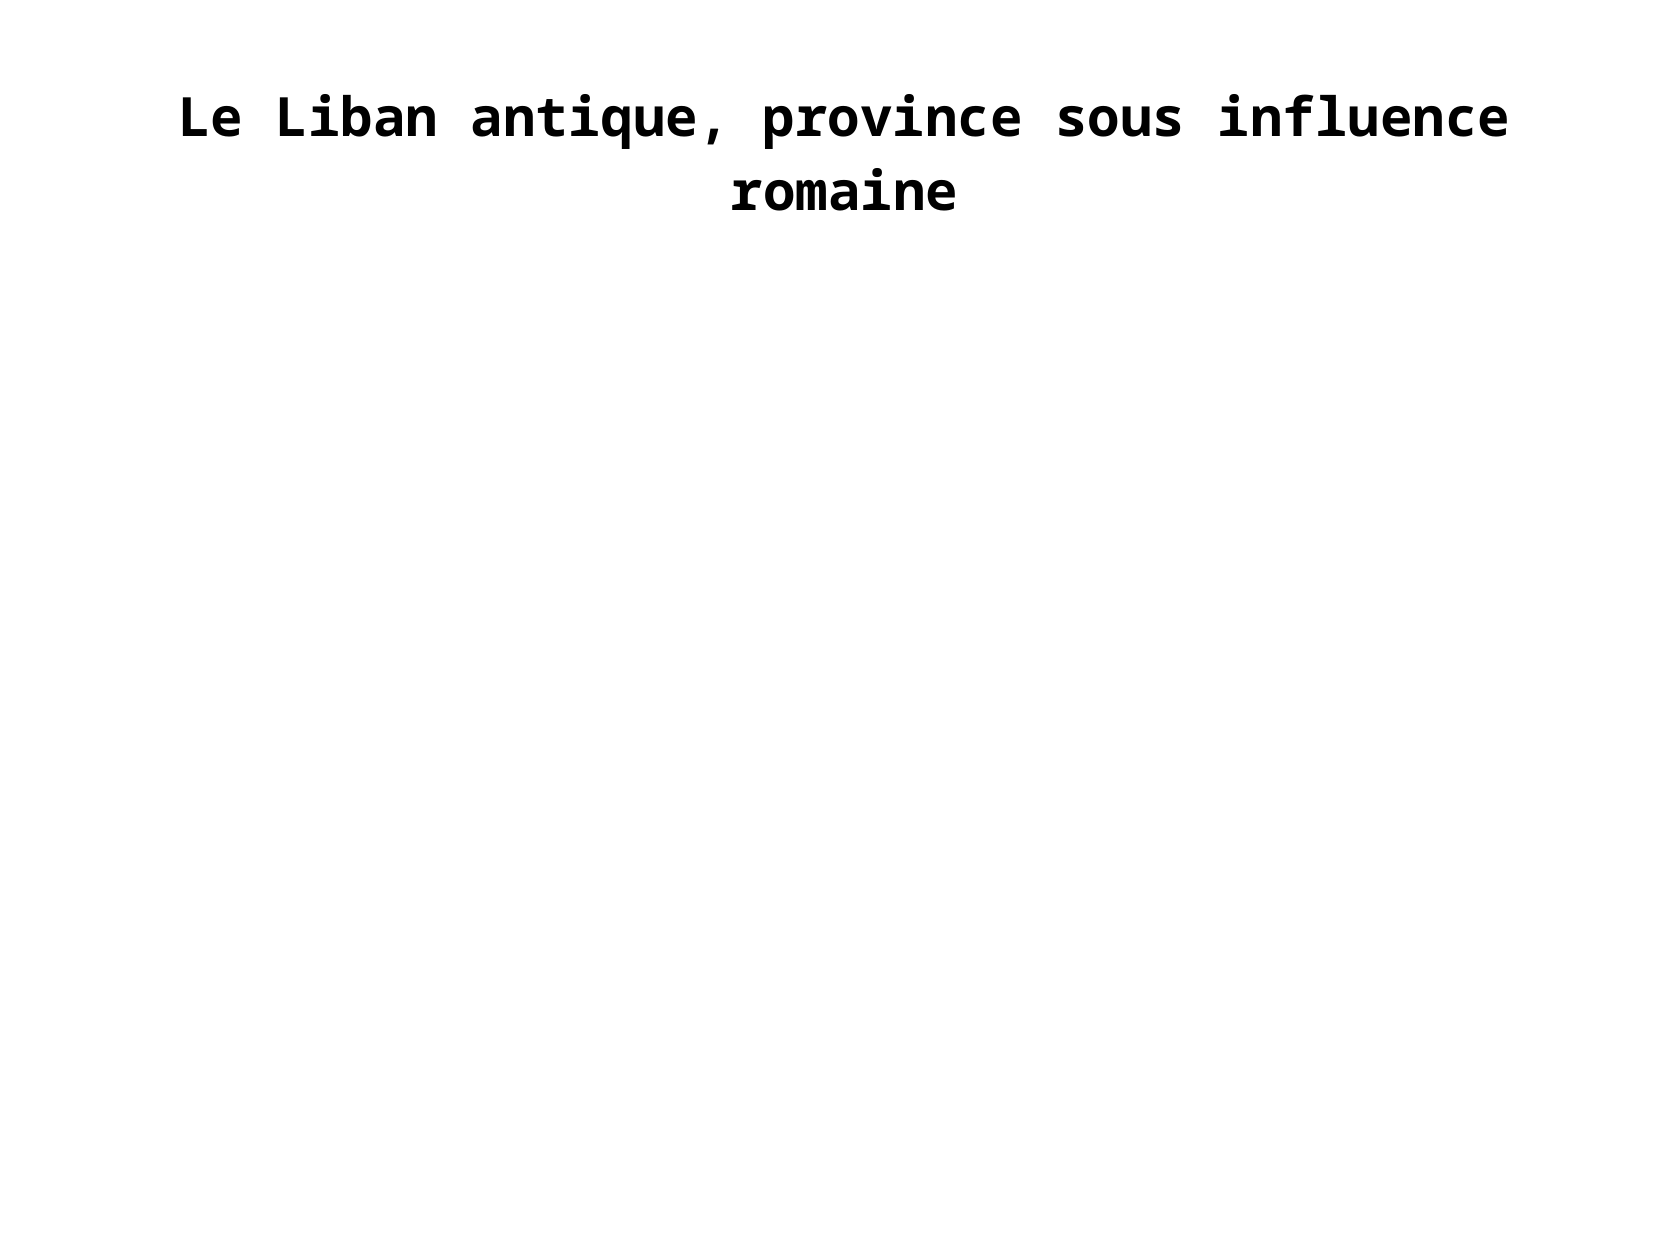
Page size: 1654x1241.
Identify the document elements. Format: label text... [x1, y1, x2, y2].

text_box Le Liban antique, province sous influence romaine [106, 70, 1583, 223]
